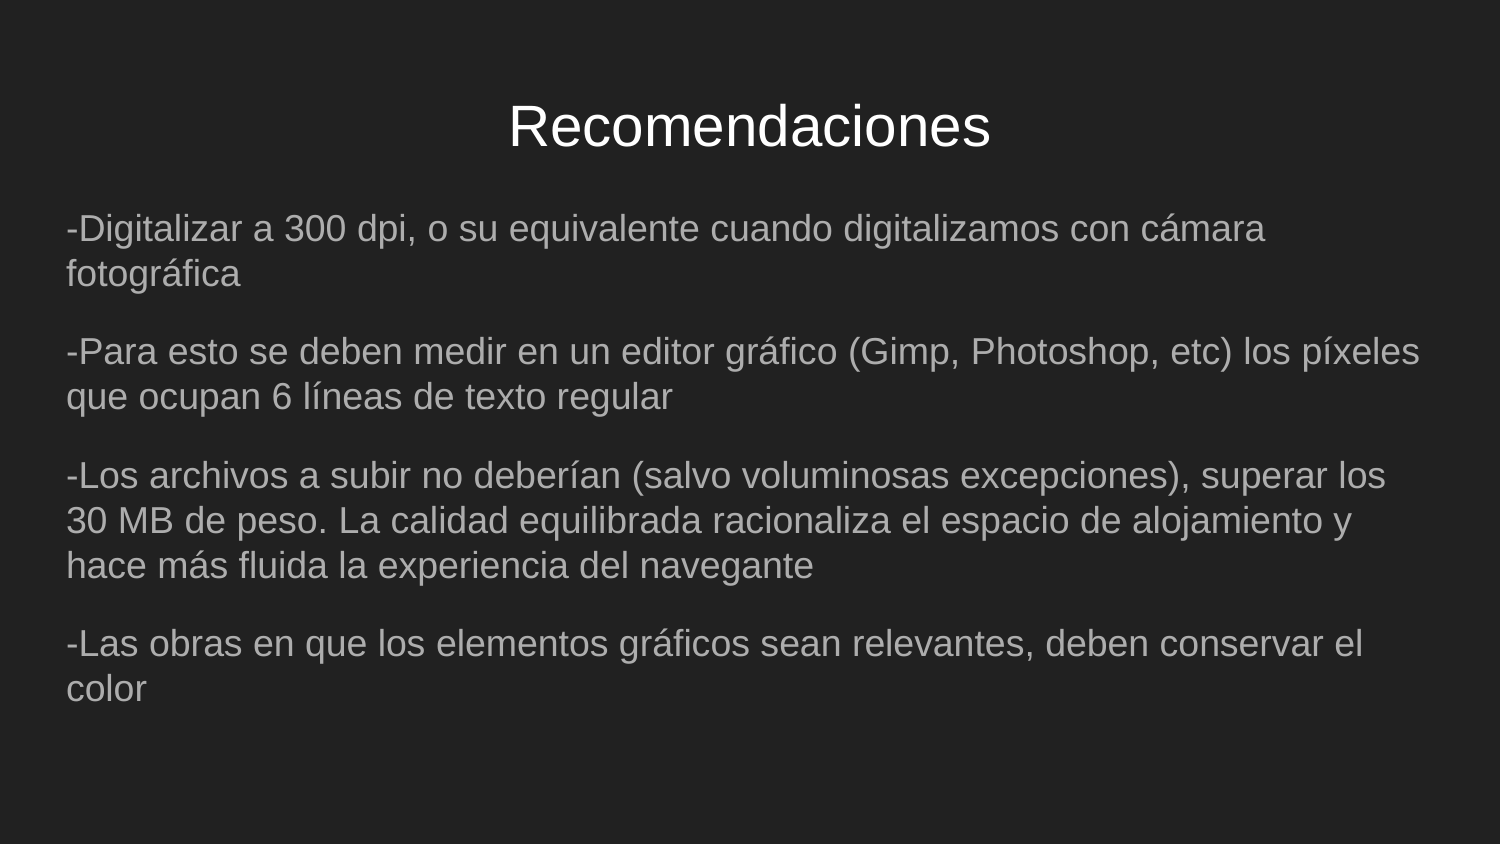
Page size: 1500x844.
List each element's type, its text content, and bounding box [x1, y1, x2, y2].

list -Digitalizar a 300 dpi, o su equivalente cuando digitalizamos con cámara fotográfica -Para esto se deben medir en un editor gráfico (Gimp, Photoshop, etc) los píxeles que ocupan 6 líneas de texto regular -Los archivos a subir no deberían (salvo voluminosas excepciones), superar los 30 MB de peso. La calidad equilibrada racionaliza el espacio de alojamiento y hace más fluida la experiencia del navegante -Las obras en que los elementos gráficos sean relevantes, deben conservar el color [51, 189, 1449, 796]
title Recomendaciones [51, 72, 1449, 167]
